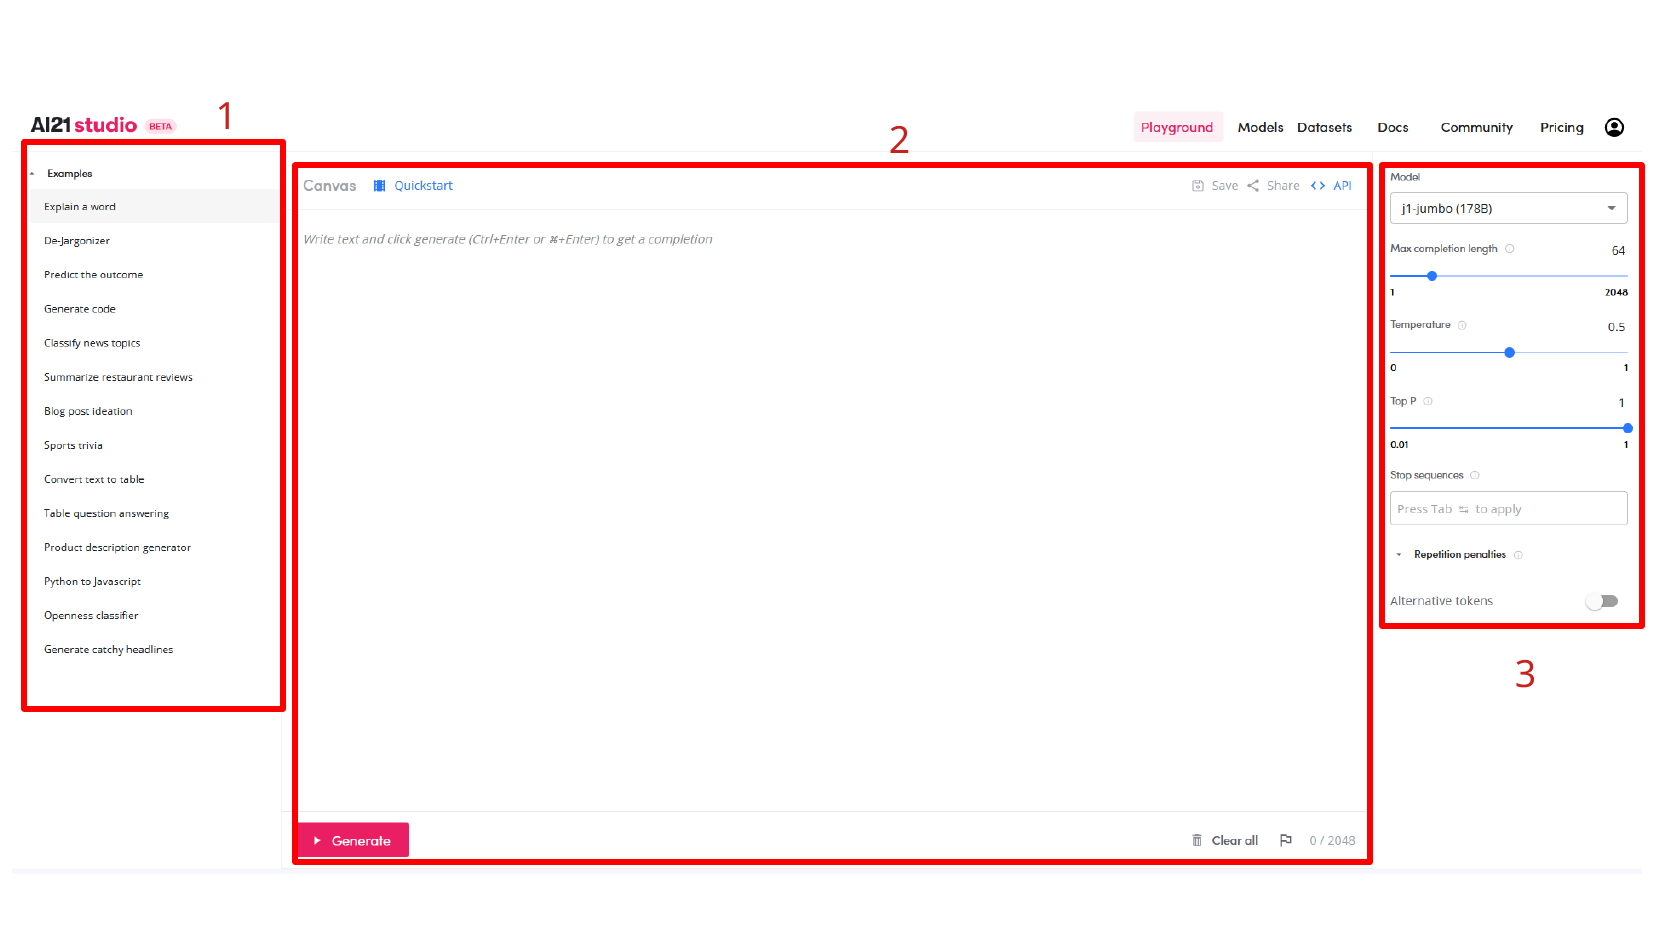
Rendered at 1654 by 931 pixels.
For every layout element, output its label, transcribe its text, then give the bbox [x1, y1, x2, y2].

text_box 2 [874, 106, 945, 169]
picture [12, 106, 1642, 875]
picture [27, 145, 280, 706]
text_box 3 [1500, 640, 1560, 703]
picture [298, 168, 1367, 859]
picture [1385, 168, 1639, 623]
text_box 1 [200, 82, 367, 145]
